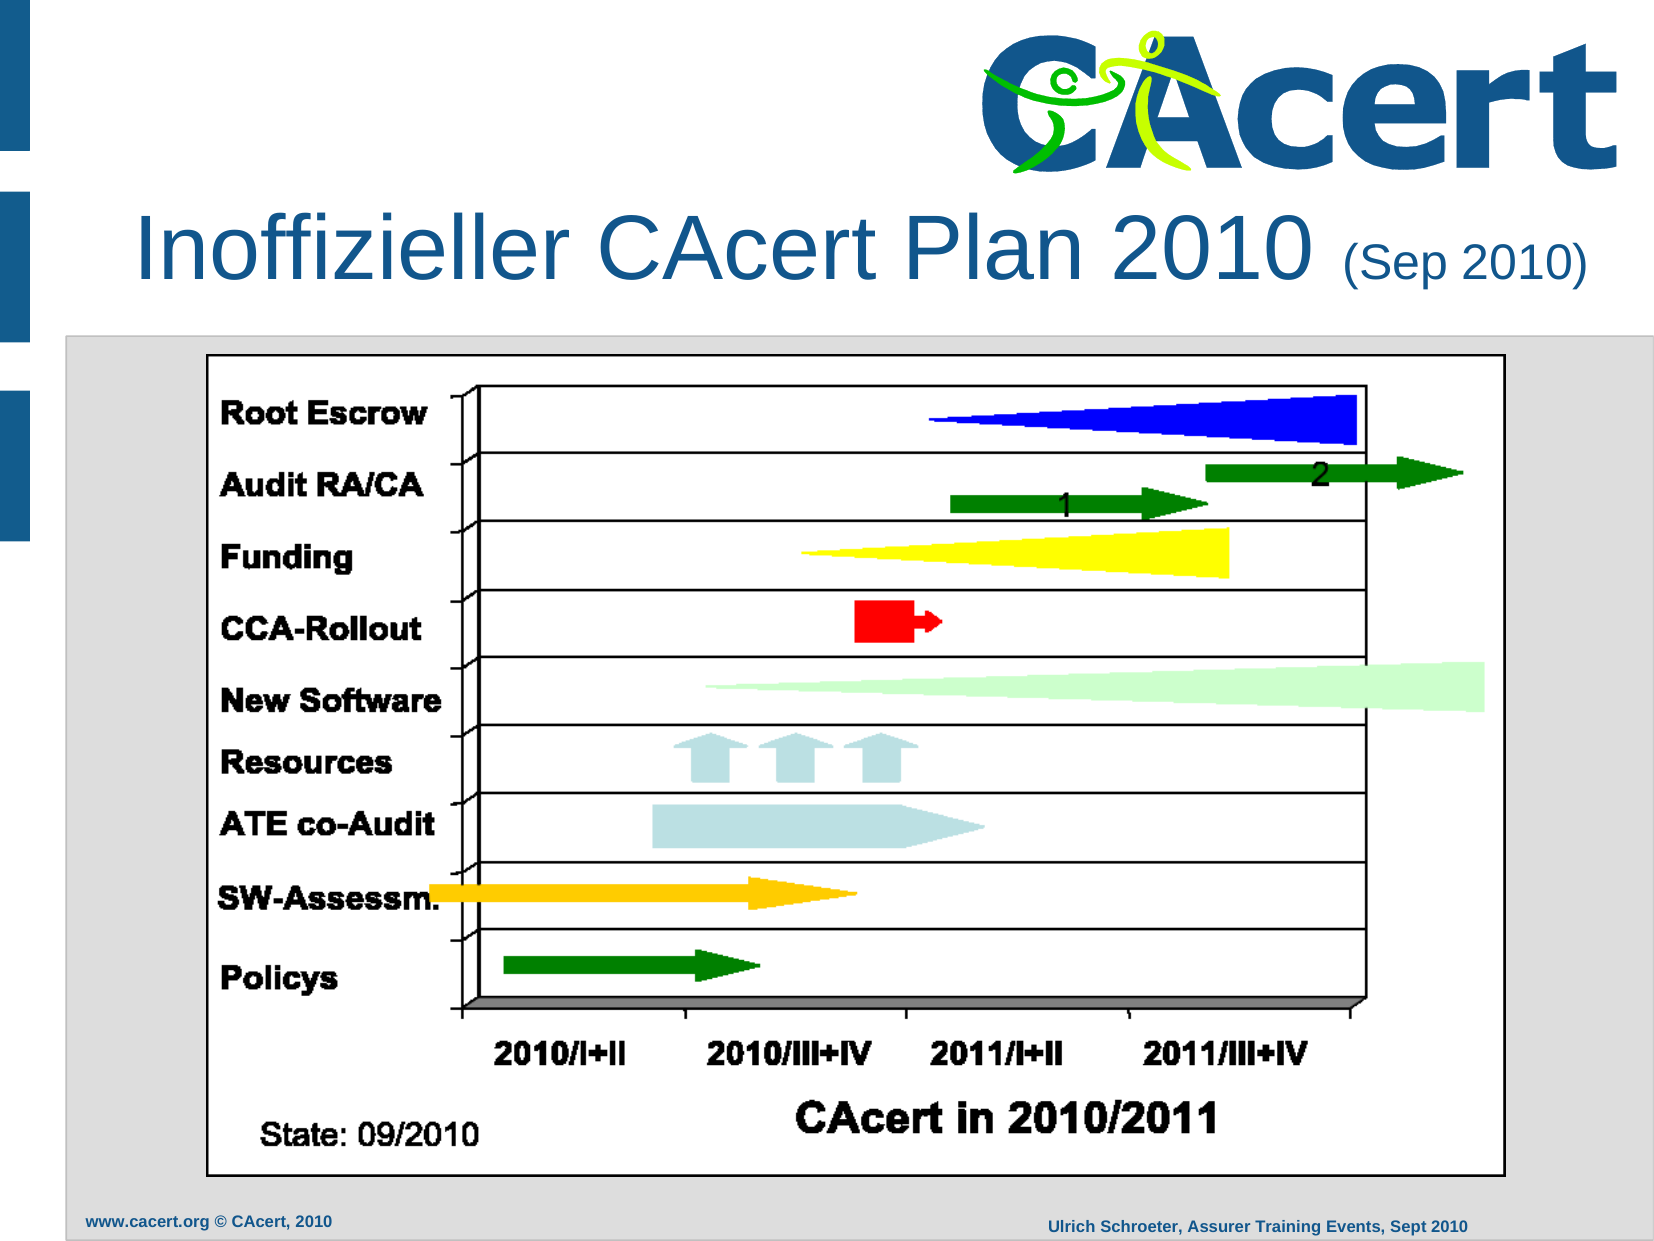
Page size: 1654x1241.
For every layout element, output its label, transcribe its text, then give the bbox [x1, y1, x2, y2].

picture [206, 354, 1506, 1177]
text_box Inoffizieller CAcert Plan 2010 (Sep 2010) [118, 189, 1605, 307]
